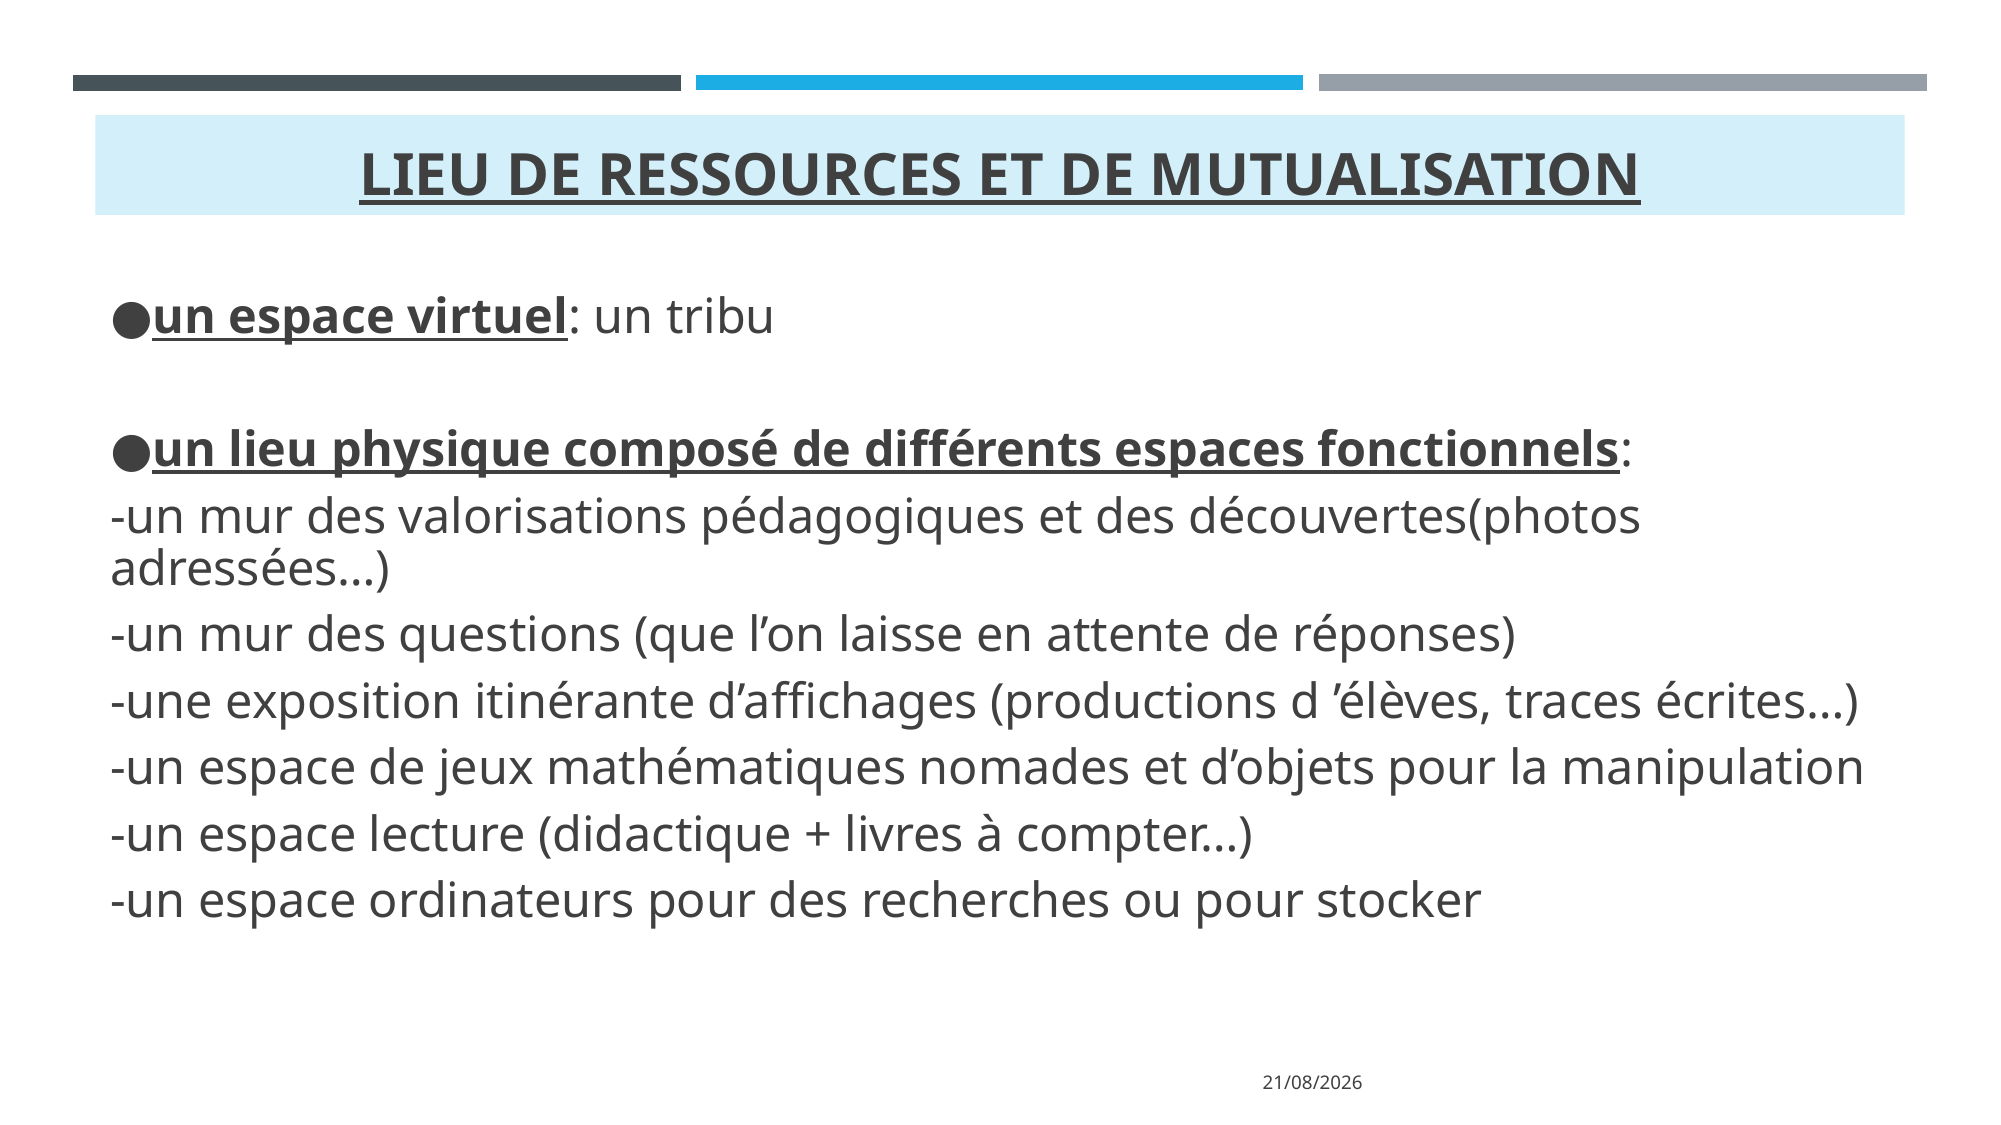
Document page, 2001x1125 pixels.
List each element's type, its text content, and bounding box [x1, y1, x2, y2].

title Lieu de ressources et de mutualisation [95, 115, 1905, 215]
list ●un espace virtuel: un tribu ●un lieu physique composé de différents espaces fonctionnels: -un mur des valorisations pédagogiques et des découvertes(photos adressées…) -un mur des questions (que l’on laisse en attente de réponses) -une exposition itinérante d’affichages (productions d ’élèves, traces écrites…) -un espace de jeux mathématiques nomades et d’objets pour la manipulation -un espace lecture (didactique + livres à compter…) -un espace ordinateurs pour des recherches ou pour stocker [95, 239, 1905, 981]
text_box 21/10/2021 [1247, 1053, 1715, 1114]
